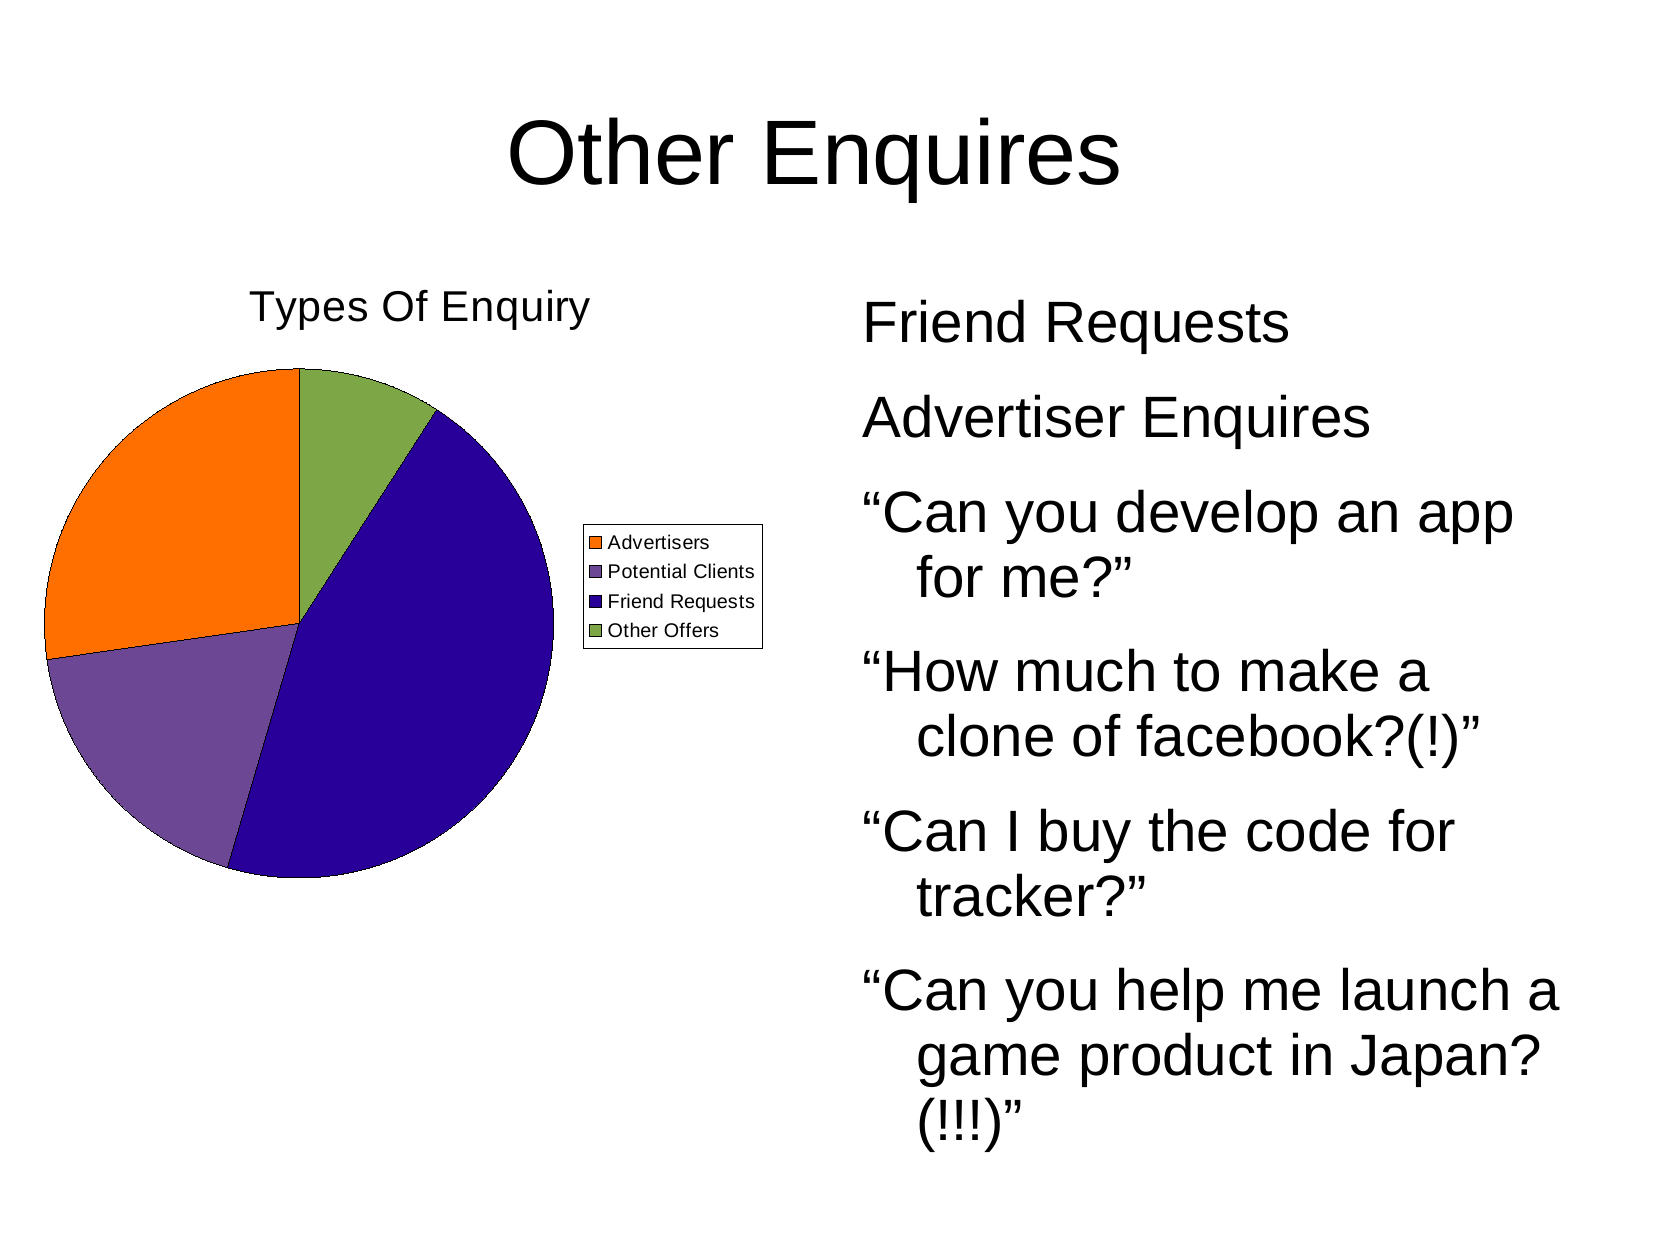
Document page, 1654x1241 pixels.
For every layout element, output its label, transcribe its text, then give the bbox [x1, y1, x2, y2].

list Friend Requests Advertiser Enquires “Can you develop an app for me?” “How much to make a clone of facebook?(!)” “Can I buy the code for tracker?” “Can you help me launch a game product in Japan?(!!!)” [845, 290, 1572, 1156]
title Other Enquires [82, 49, 1571, 257]
chart [29, 256, 784, 916]
